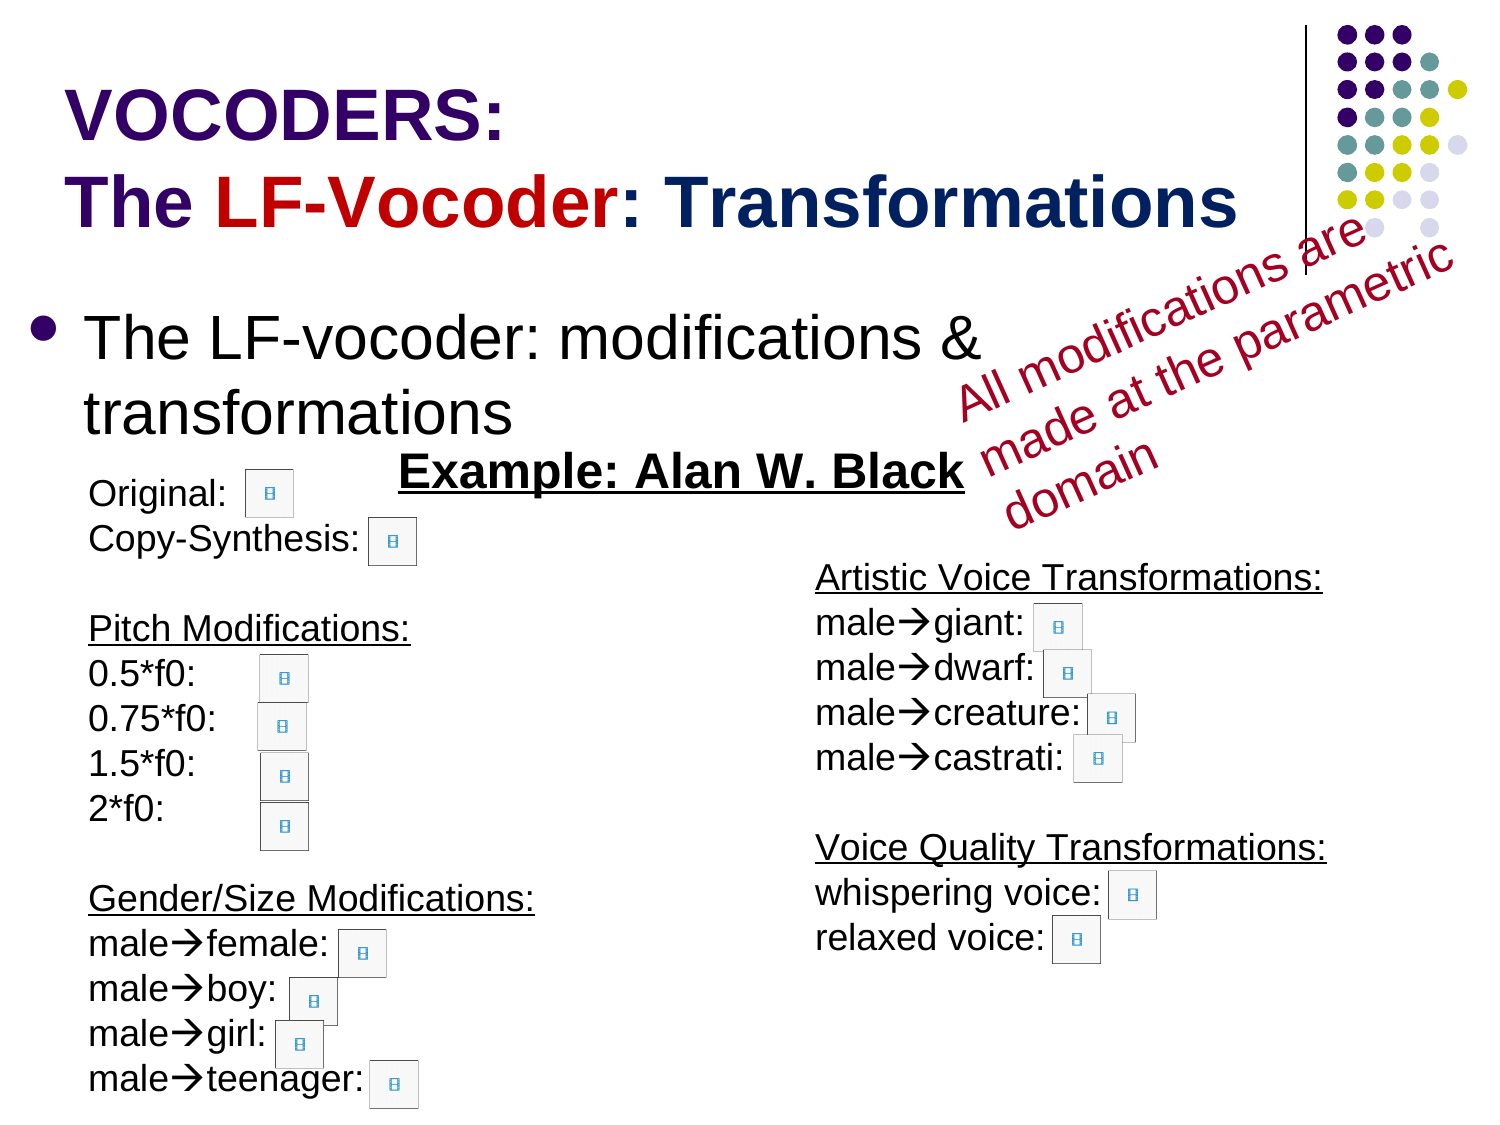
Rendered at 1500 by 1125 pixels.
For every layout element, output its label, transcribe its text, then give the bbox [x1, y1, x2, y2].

text_box All modifications are made at the parametric domain [926, 152, 1500, 556]
text_box [244, 468, 295, 519]
text_box Original: Copy-Synthesis: Pitch Modifications: 0.5*f0: 0.75*f0: 1.5*f0: 2*f0: Gender/Size Modifications: malefemale: maleboy: malegirl: maleteenager: [73, 461, 622, 1107]
text_box VOCODERS: The LF-Vocoder: Transformations [49, 37, 1288, 251]
text_box [369, 1059, 419, 1110]
text_box [367, 516, 418, 567]
text_box [1107, 870, 1158, 921]
text_box [1032, 602, 1137, 784]
text_box Example: Alan W. Black [383, 430, 980, 507]
list The LF-vocoder: modifications & transformations [12, 289, 1118, 473]
text_box Artistic Voice Transformations: malegiant: maledwarf: malecreature: malecastrati: Voice Quality Transformations: whispering voice: relaxed voice: [800, 544, 1393, 966]
text_box [274, 928, 388, 1070]
text_box [1051, 914, 1102, 965]
text_box [257, 653, 310, 852]
